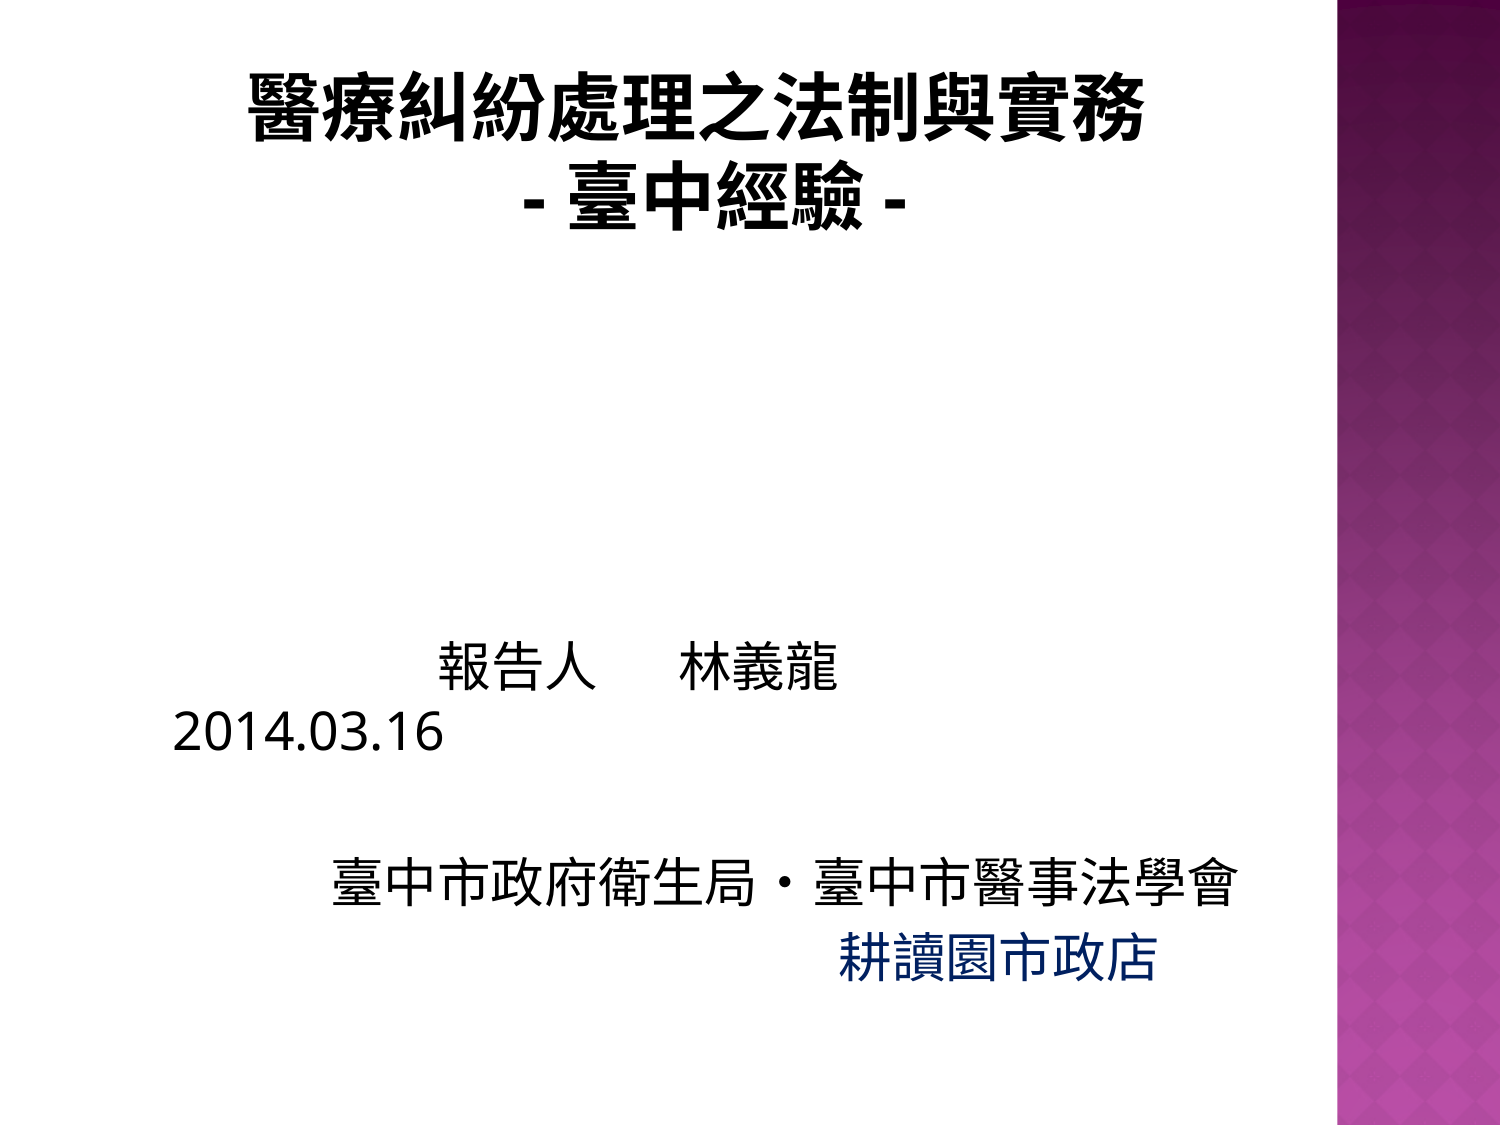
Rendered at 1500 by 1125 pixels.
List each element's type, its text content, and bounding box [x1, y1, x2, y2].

list 報告人 林義龍 2014.03.16 臺中市政府衛生局‧臺中市醫事法學會 耕讀園市政店 [75, 264, 1263, 1060]
title 醫療糾紛處理之法制與實務 -臺中經驗- [75, 52, 1263, 240]
